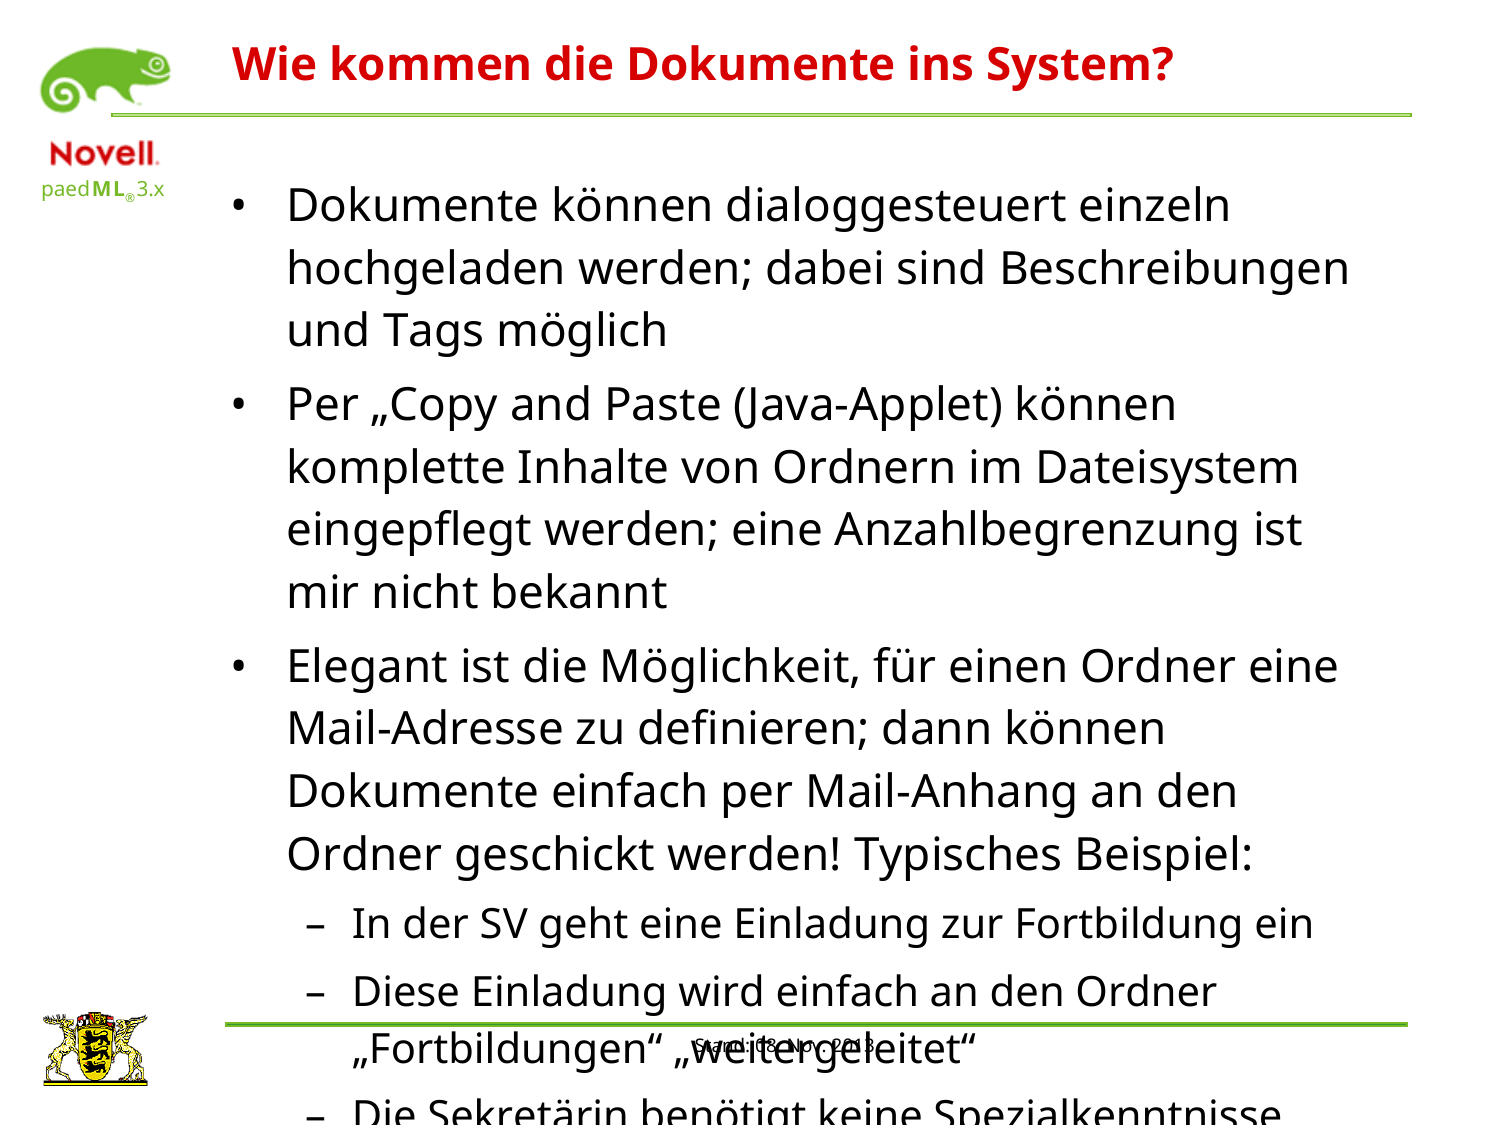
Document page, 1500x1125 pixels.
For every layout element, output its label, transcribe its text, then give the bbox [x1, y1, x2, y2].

list Dokumente können dialoggesteuert einzeln hochgeladen werden; dabei sind Beschreibungen und Tags möglich Per „Copy and Paste (Java-Applet) können komplette Inhalte von Ordnern im Dateisystem eingepflegt werden; eine Anzahlbegrenzung ist mir nicht bekannt Elegant ist die Möglichkeit, für einen Ordner eine Mail-Adresse zu definieren; dann können Dokumente einfach per Mail-Anhang an den Ordner geschickt werden! Typisches Beispiel: In der SV geht eine Einladung zur Fortbildung ein Diese Einladung wird einfach an den Ordner „Fortbildungen“ „weitergeleitet“ Die Sekretärin benötigt keine Spezialkenntnisse [230, 172, 1388, 981]
picture [26, 30, 184, 188]
title Wie kommen die Dokumente ins System? [232, 7, 1388, 118]
picture [41, 1011, 148, 1088]
